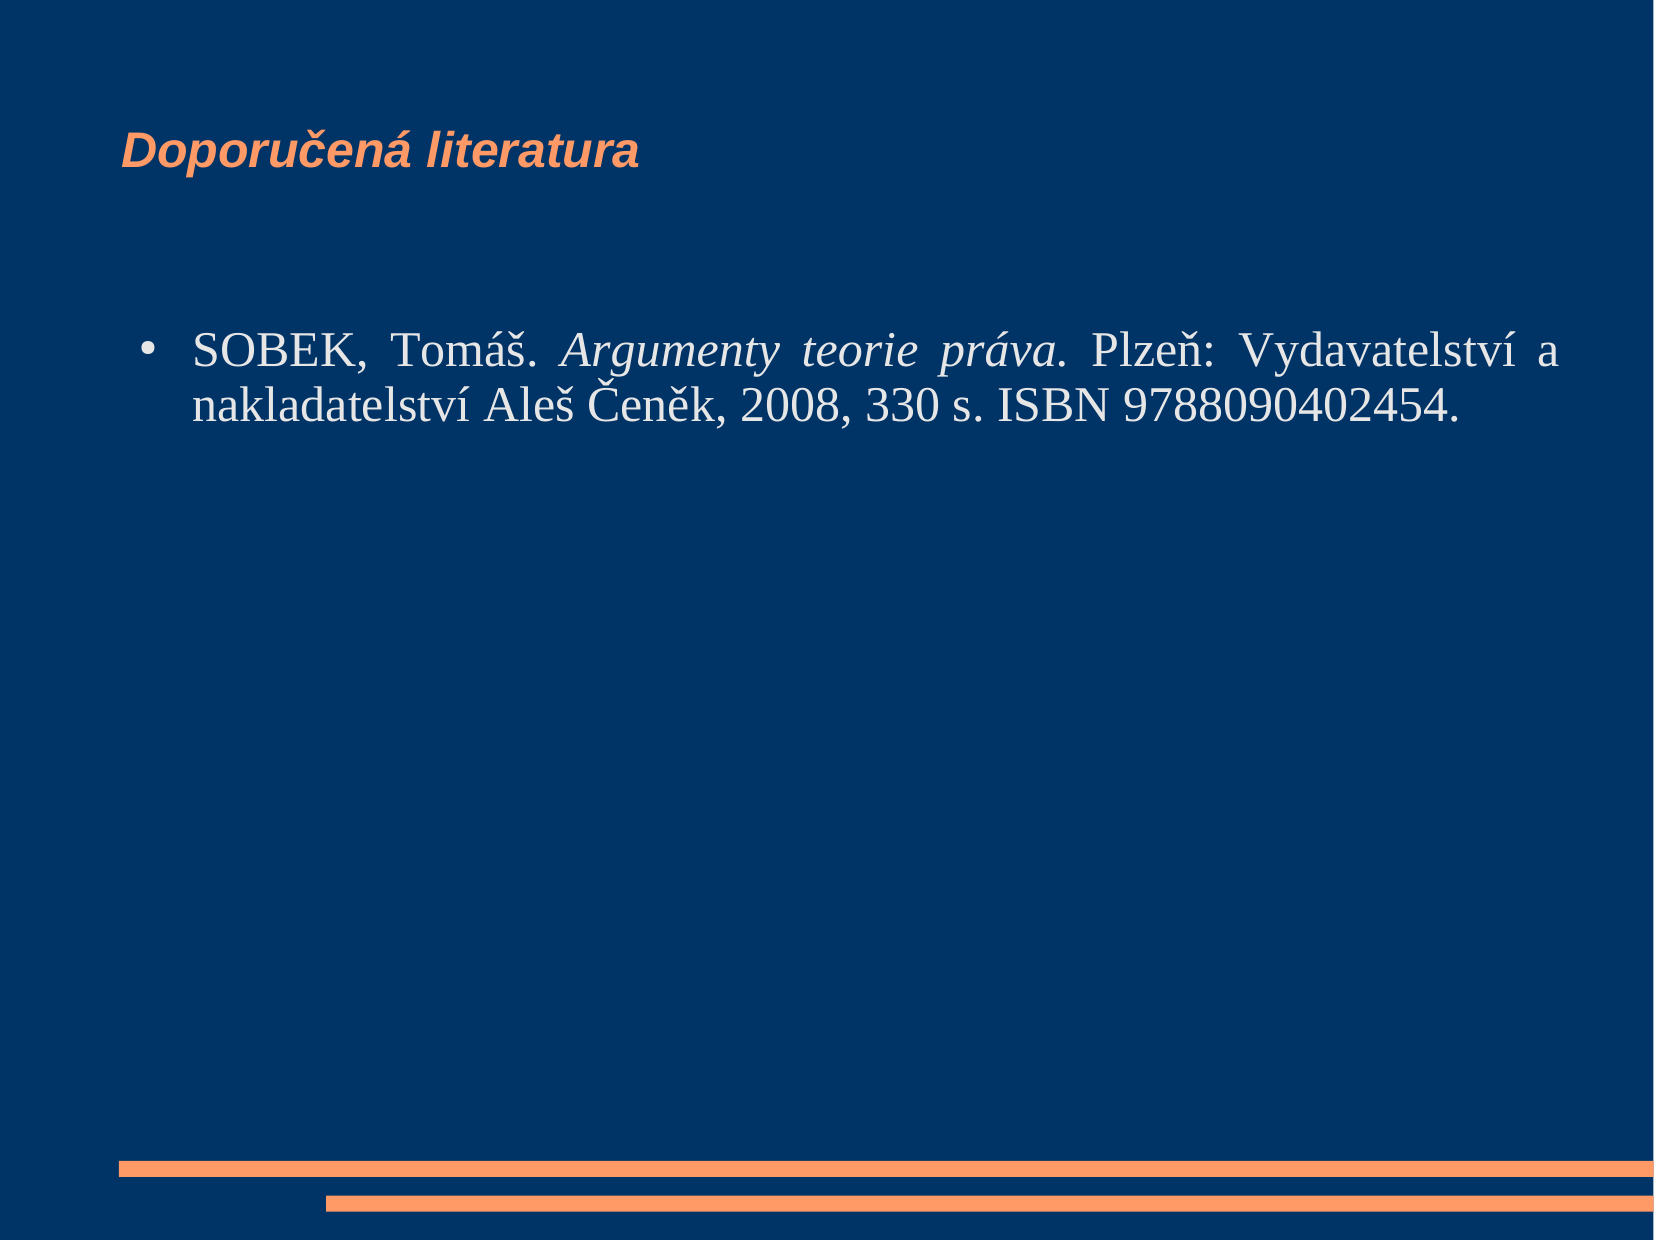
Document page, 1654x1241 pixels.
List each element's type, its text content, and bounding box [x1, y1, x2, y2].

title Doporučená literatura [121, 46, 1534, 254]
list SOBEK, Tomáš. Argumenty teorie práva. Plzeň: Vydavatelství a nakladatelství Aleš Čeněk, 2008, 330 s. ISBN 9788090402454. [121, 322, 1561, 1132]
